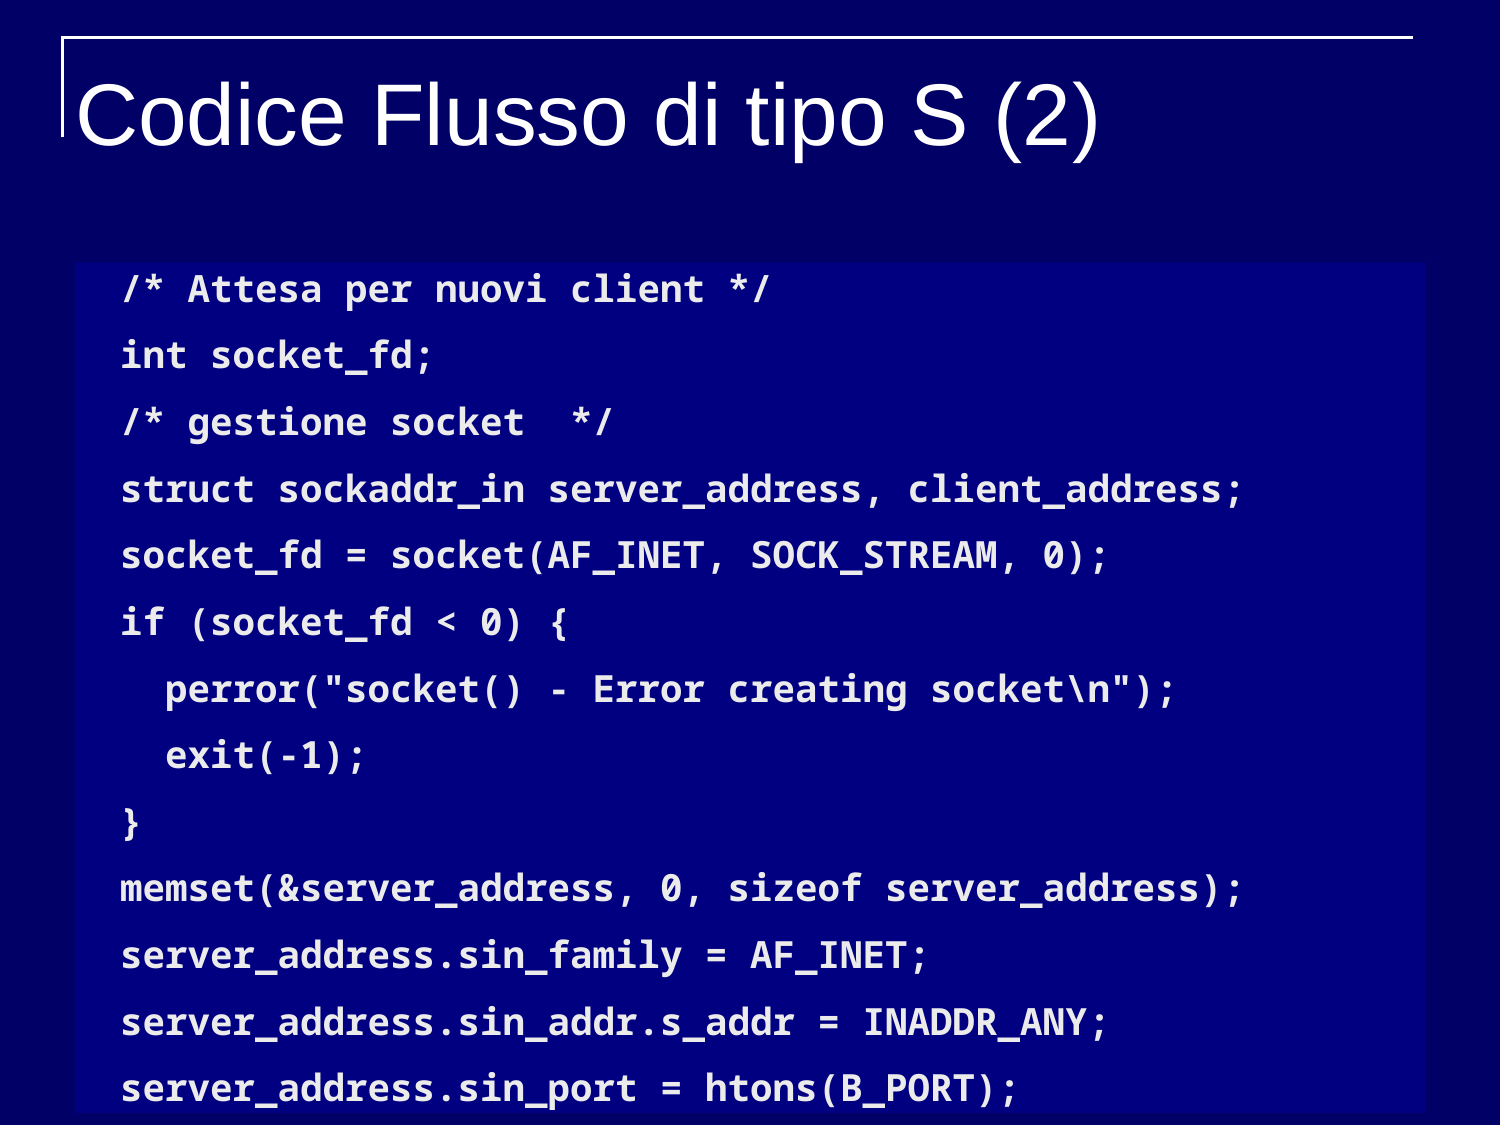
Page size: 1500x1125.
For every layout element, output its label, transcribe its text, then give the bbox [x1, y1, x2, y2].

list /* Attesa per nuovi client */ int socket_fd; /* gestione socket */ struct sockaddr_in server_address, client_address; socket_fd = socket(AF_INET, SOCK_STREAM, 0); if (socket_fd < 0) { perror("socket() - Error creating socket\n"); exit(-1); } memset(&server_address, 0, sizeof server_address); server_address.sin_family = AF_INET; server_address.sin_addr.s_addr = INADDR_ANY; server_address.sin_port = htons(B_PORT); [75, 262, 1426, 1003]
title Codice Flusso di tipo S (2) [75, 52, 1426, 178]
